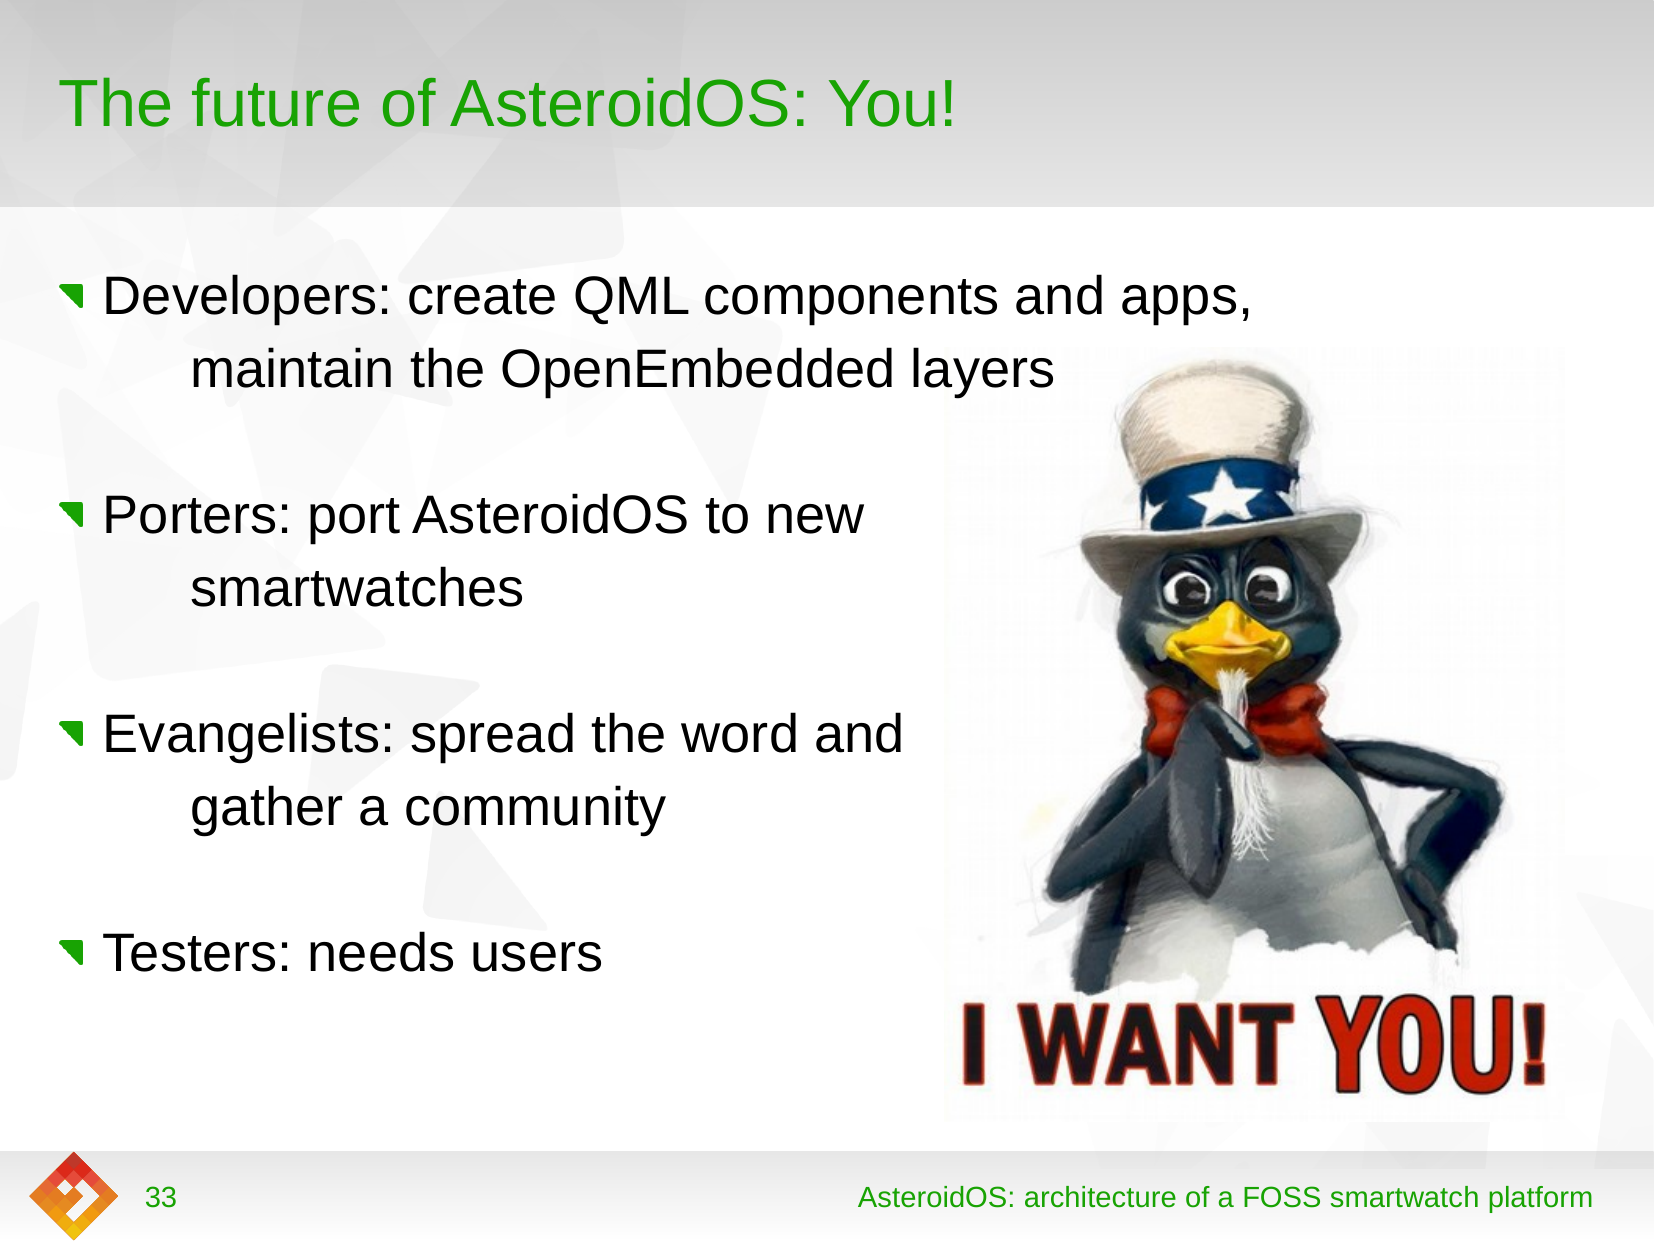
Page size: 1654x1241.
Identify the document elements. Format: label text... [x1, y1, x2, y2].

list Developers: create QML components and apps, maintain the OpenEmbedded layers Porters: port AsteroidOS to new smartwatches Evangelists: spread the word and gather a community Testers: needs users [59, 265, 1595, 1056]
title The future of AsteroidOS: You! [59, 29, 1595, 178]
picture [0, 0, 783, 931]
picture [915, 548, 1654, 1169]
